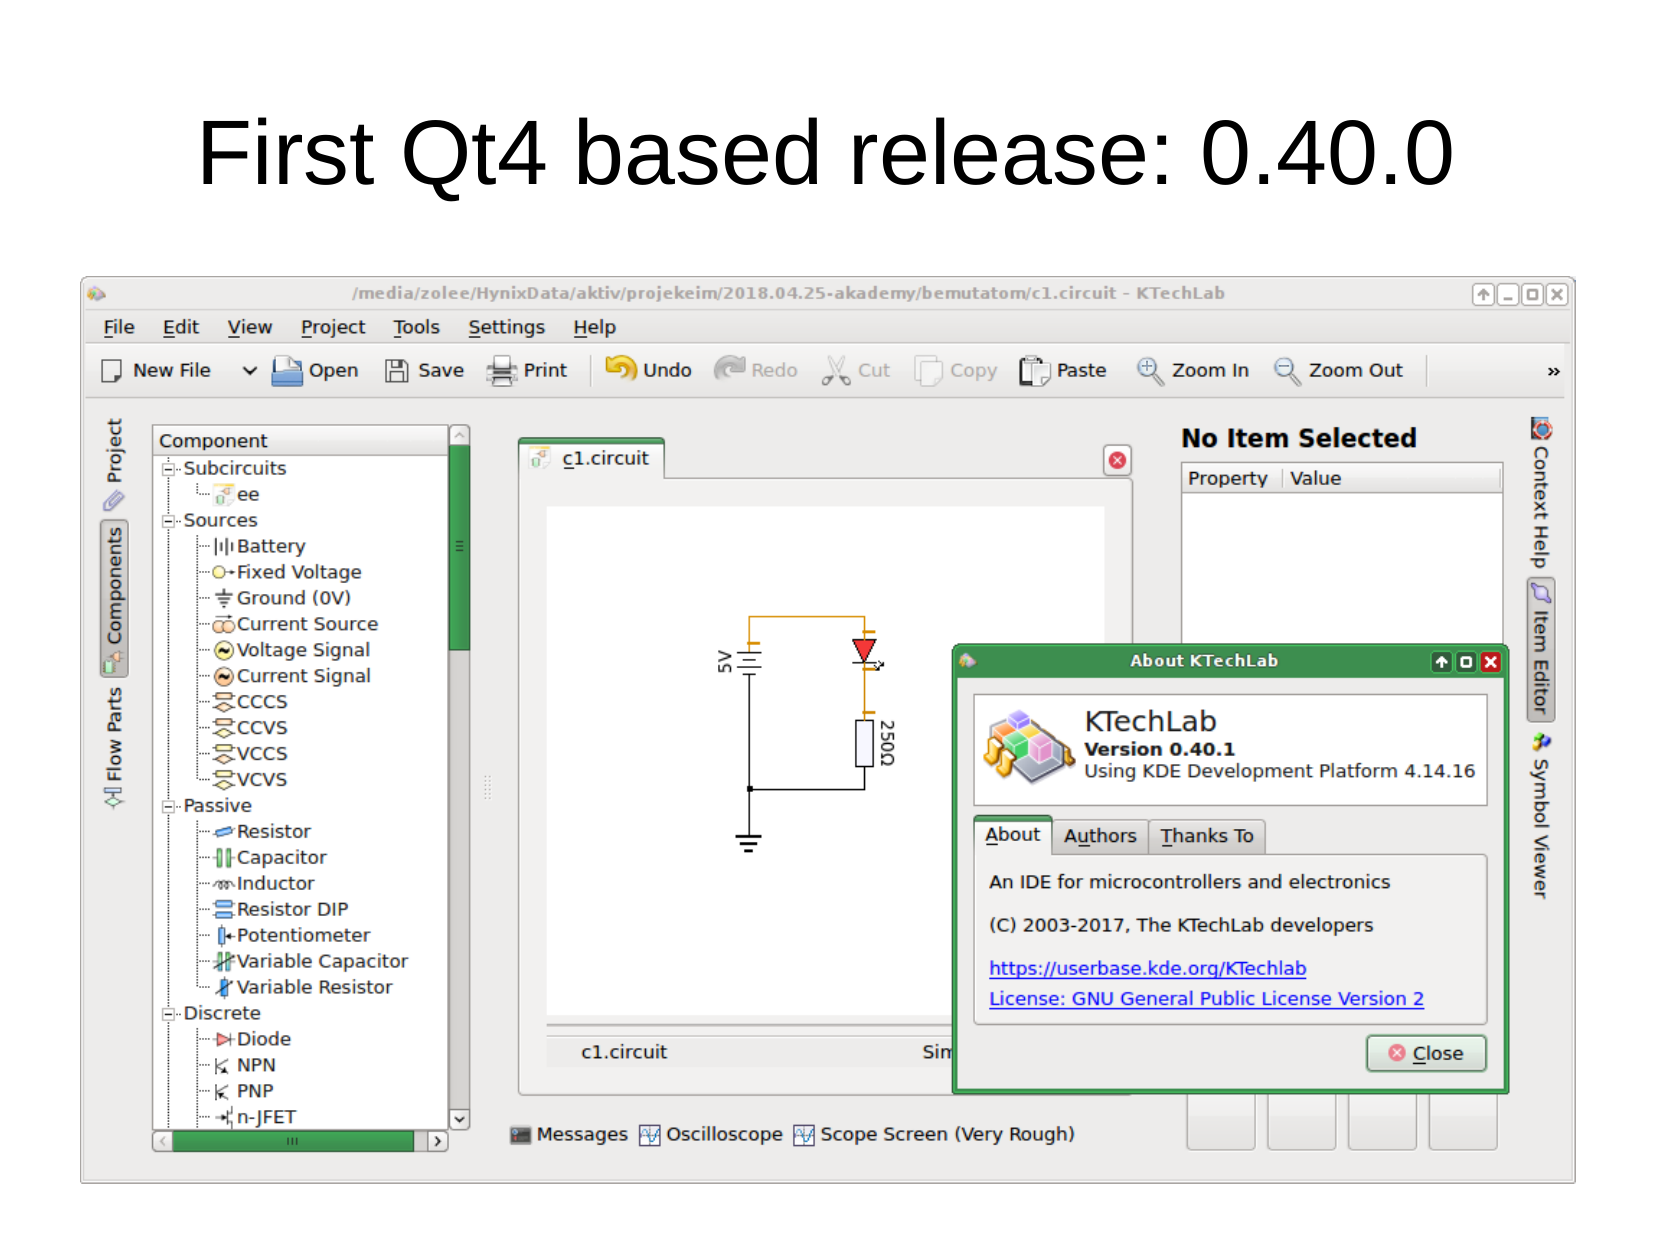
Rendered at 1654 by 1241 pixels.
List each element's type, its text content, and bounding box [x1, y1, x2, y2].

title First Qt4 based release: 0.40.0 [82, 49, 1571, 257]
picture [80, 276, 1576, 1184]
